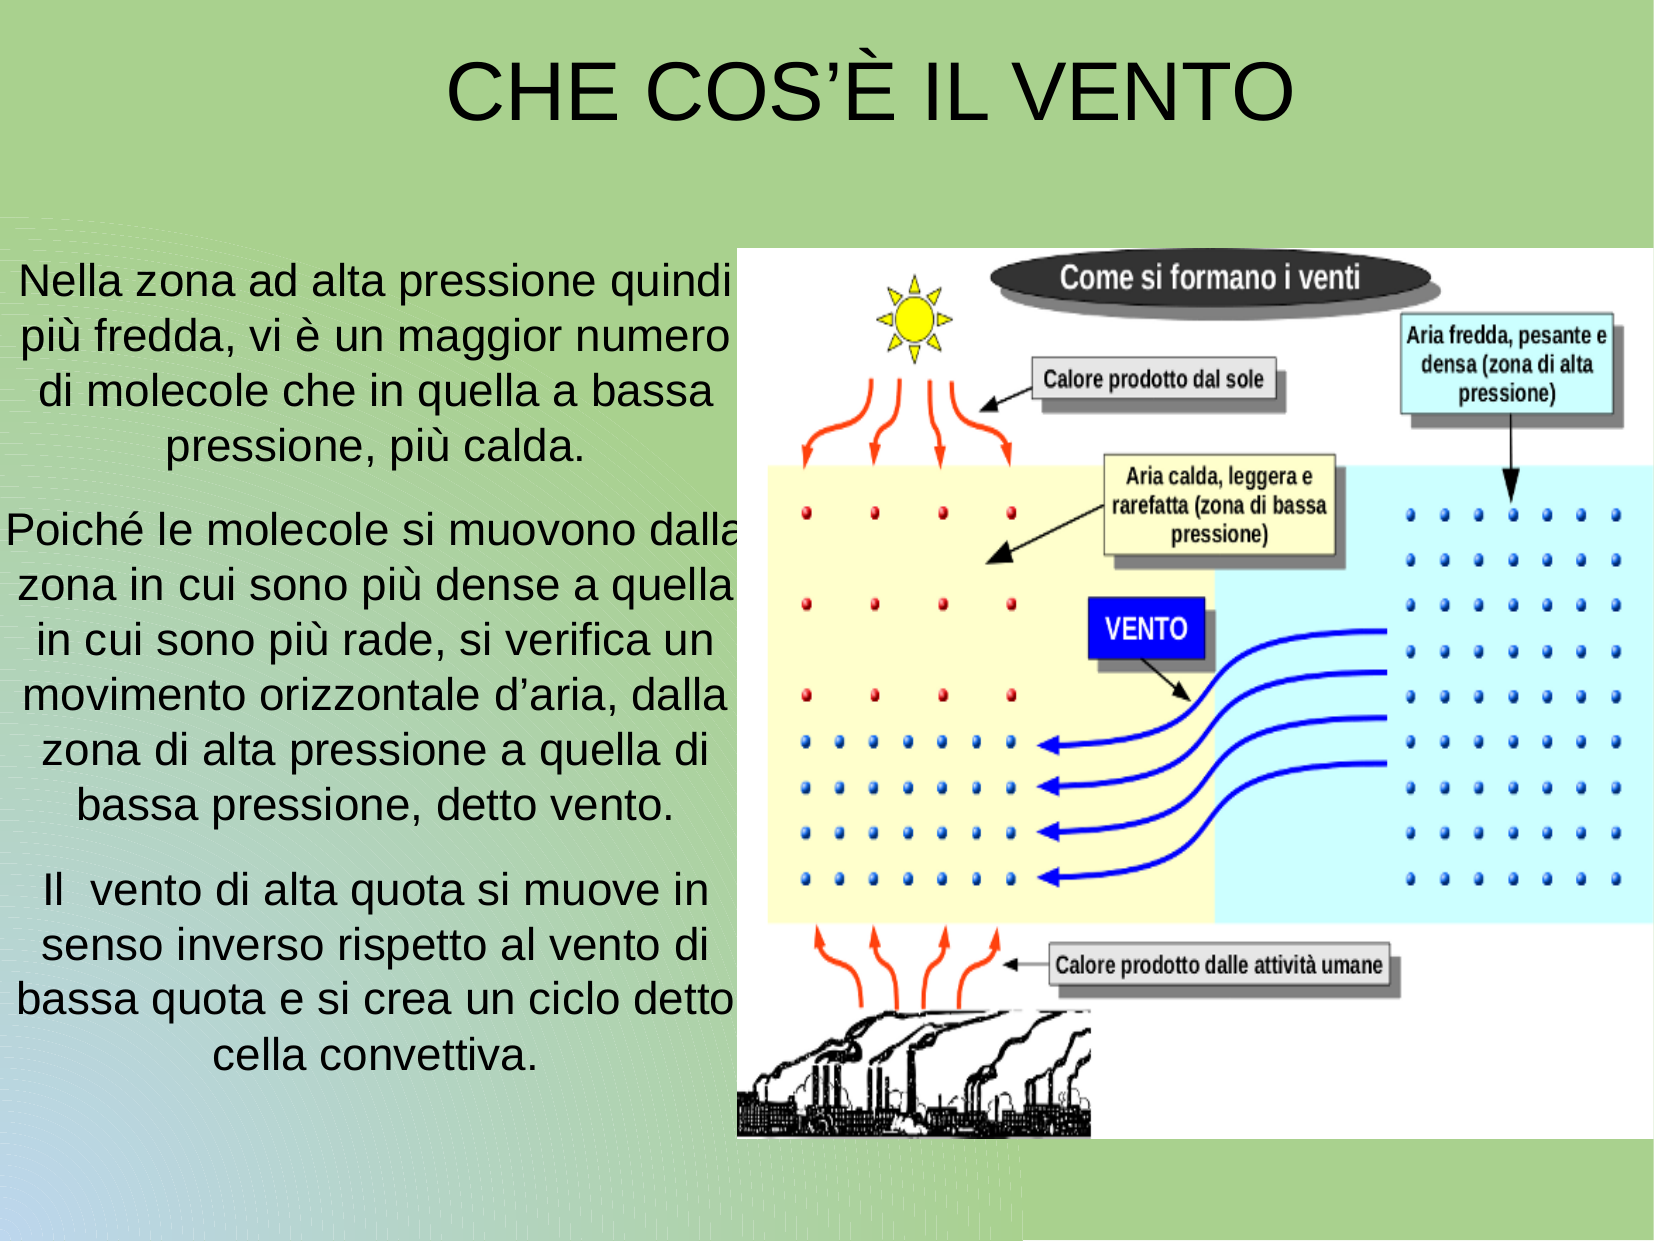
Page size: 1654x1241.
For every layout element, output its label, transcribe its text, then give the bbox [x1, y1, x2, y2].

title CHE COS’È IL VENTO [250, 0, 1491, 137]
subtitle Nella zona ad alta pressione quindi più fredda, vi è un maggior numero di molecole che in quella a bassa pressione, più calda. Poiché le molecole si muovono dalla zona in cui sono più dense a quella in cui sono più rade, si verifica un movimento orizzontale d’aria, dalla zona di alta pressione a quella di bassa pressione, detto vento. Il vento di alta quota si muove in senso inverso rispetto al vento di bassa quota e si crea un ciclo detto cella convettiva. [0, 166, 753, 1241]
picture [737, 248, 1654, 1139]
